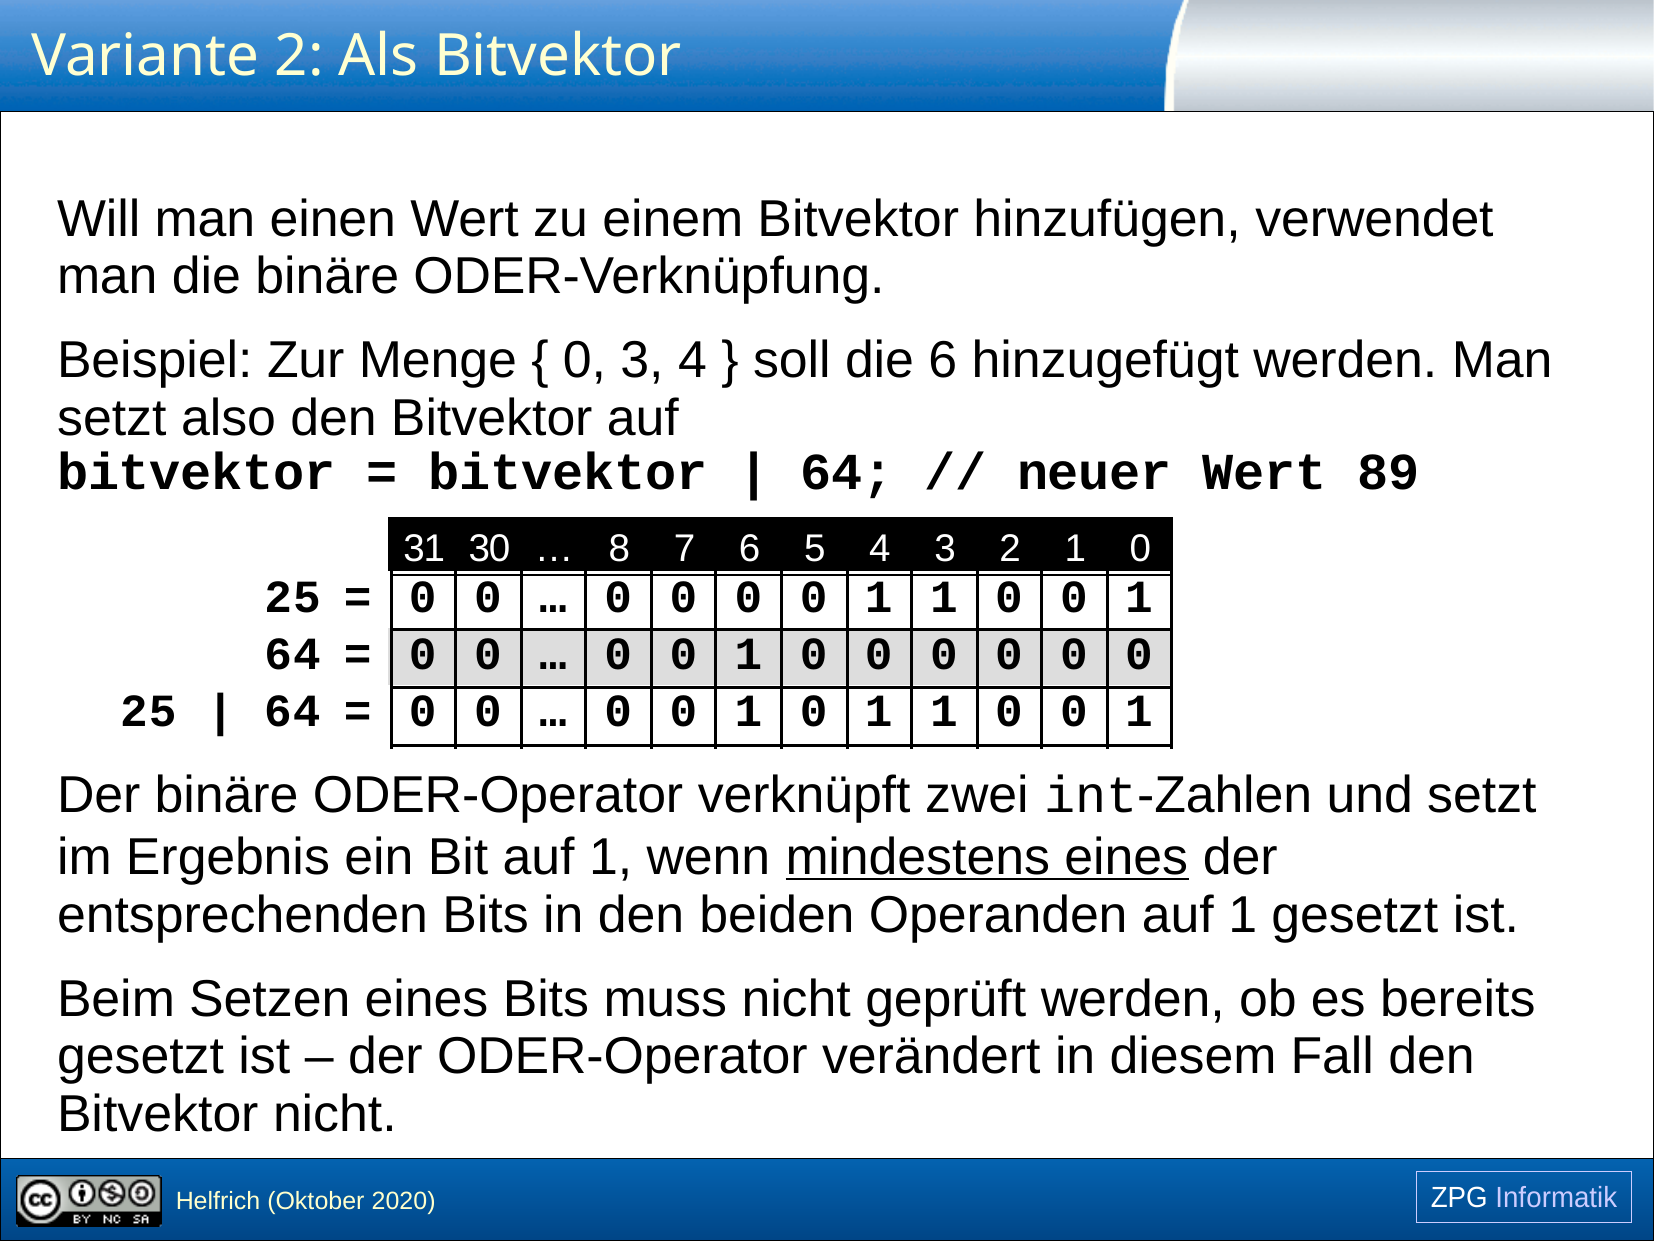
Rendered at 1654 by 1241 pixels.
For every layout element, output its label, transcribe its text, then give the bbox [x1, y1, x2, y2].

title Variante 2: Als Bitvektor [31, 14, 1151, 92]
list Will man einen Wert zu einem Bitvektor hinzufügen, verwendet man die binäre ODER-Verknüpfung. Beispiel: Zur Menge { 0, 3, 4 } soll die 6 hinzugefügt werden. Man setzt also den Bitvektor auf bitvektor = bitvektor | 64; // neuer Wert 89 Der binäre ODER-Operator verknüpft zwei int-Zahlen und setzt im Ergebnis ein Bit auf 1, wenn mindestens eines der entsprechenden Bits in den beiden Operanden auf 1 gesetzt ist. Beim Setzen eines Bits muss nicht geprüft werden, ob es bereits gesetzt ist – der ODER-Operator verändert in diesem Fall den Bitvektor nicht. [57, 189, 1605, 1146]
chart [77, 517, 1178, 749]
picture [16, 1175, 162, 1227]
picture [0, 0, 1654, 111]
